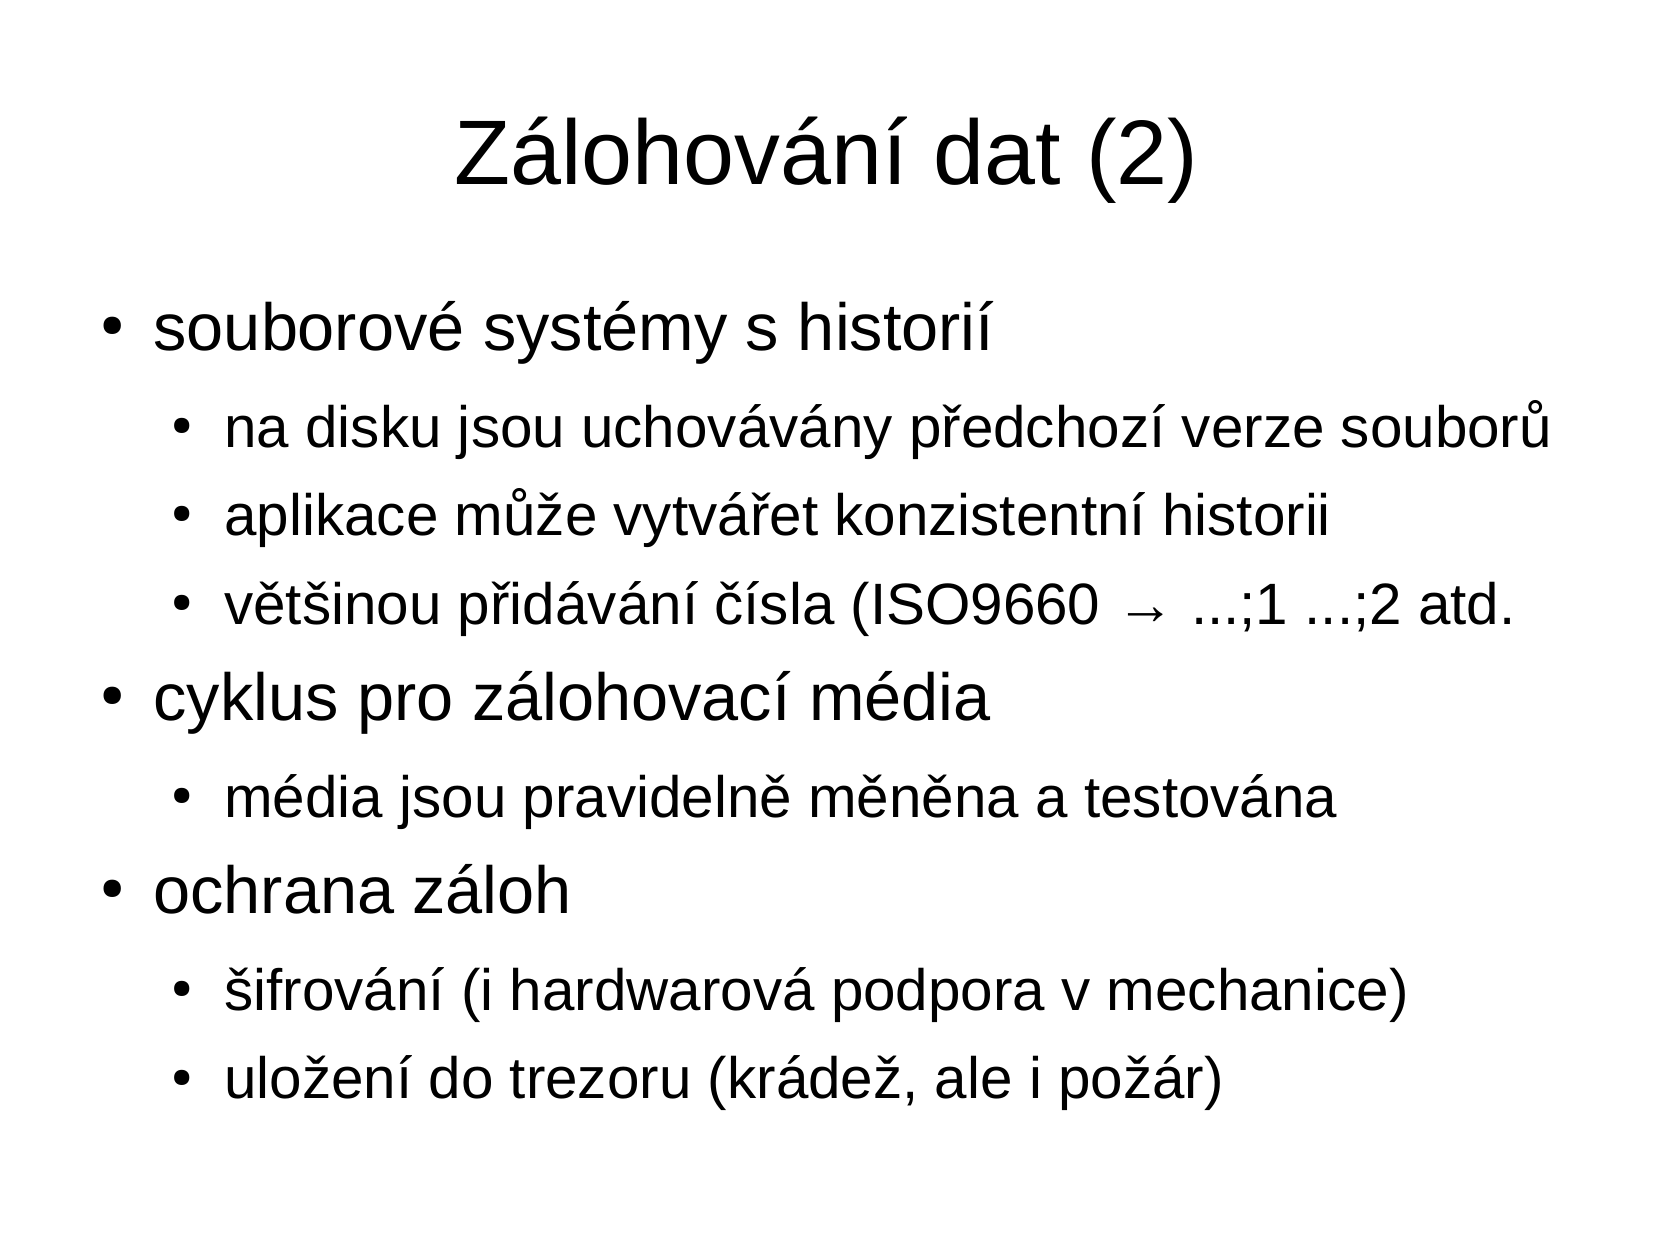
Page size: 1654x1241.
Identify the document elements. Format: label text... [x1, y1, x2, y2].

title Zálohování dat (2) [82, 49, 1571, 257]
list souborové systémy s historií na disku jsou uchovávány předchozí verze souborů aplikace může vytvářet konzistentní historii většinou přidávání čísla (ISO9660 → ...;1 ...;2 atd. cyklus pro zálohovací média média jsou pravidelně měněna a testována ochrana záloh šifrování (i hardwarová podpora v mechanice) uložení do trezoru (krádež, ale i požár) [82, 290, 1571, 1112]
